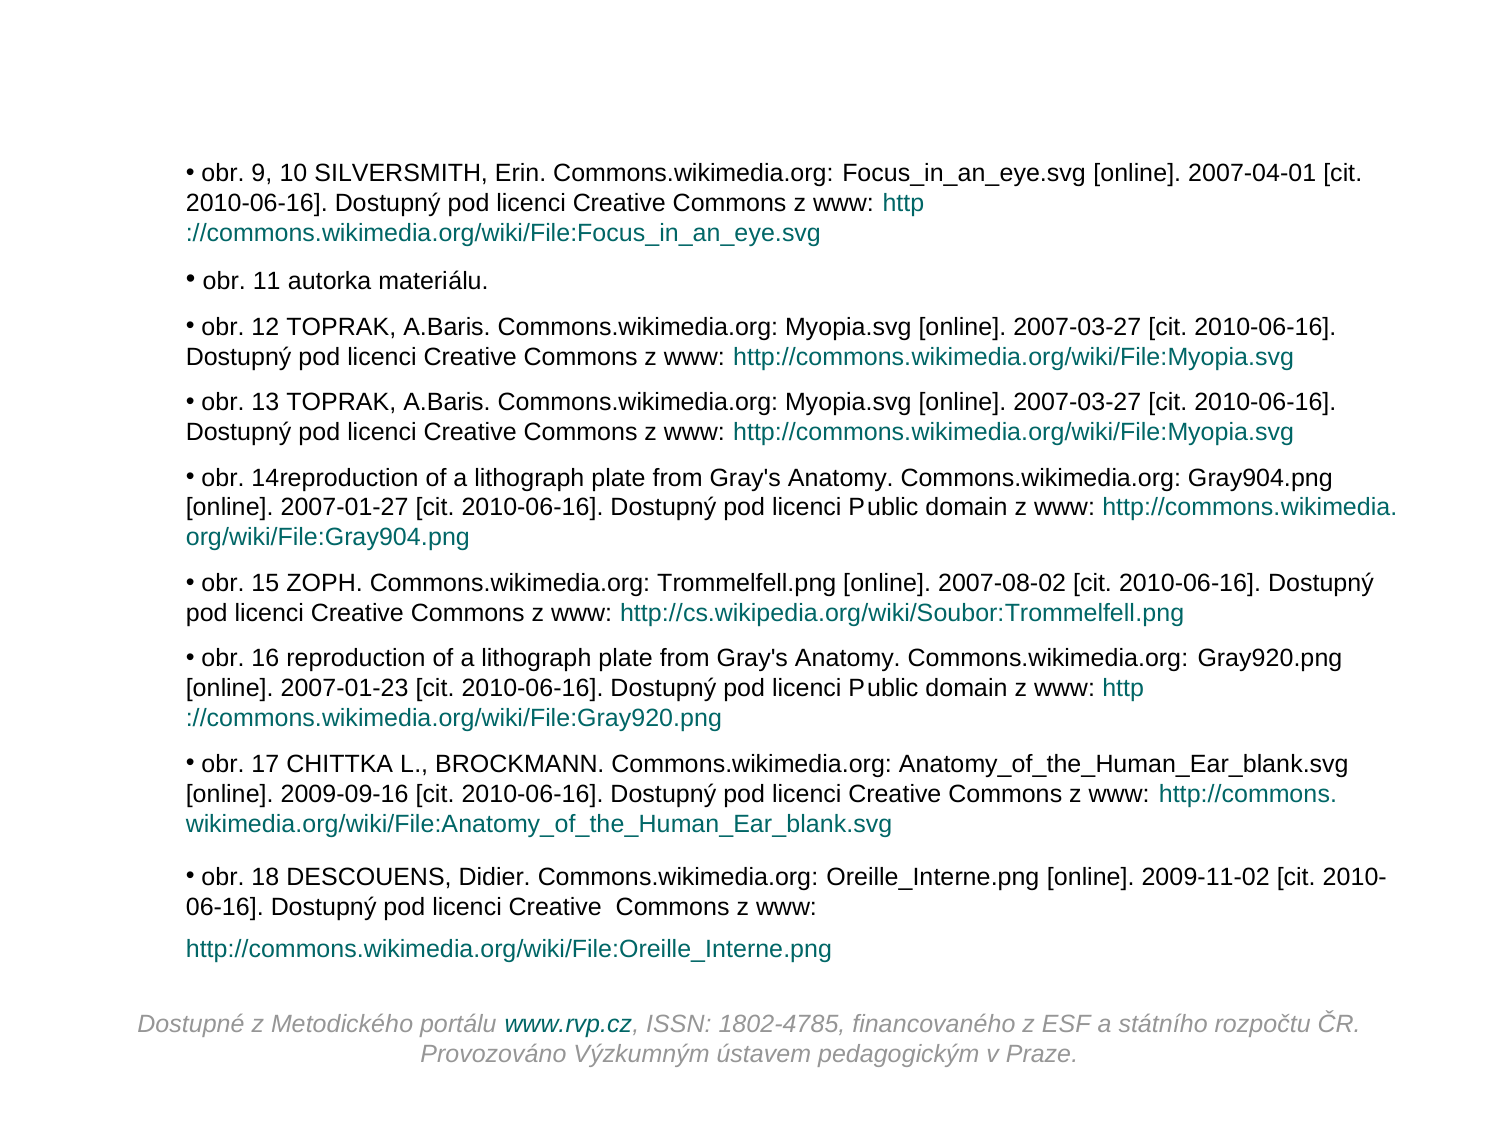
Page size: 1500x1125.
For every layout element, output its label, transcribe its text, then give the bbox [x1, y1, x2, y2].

text_box Dostupné z Metodického portálu www.rvp.cz, ISSN: 1802-4785, financovaného z ESF a státního rozpočtu ČR. Provozováno Výzkumným ústavem pedagogickým v Praze. [100, 999, 1400, 1075]
text_box obr. 9, 10 SILVERSMITH, Erin. Commons.wikimedia.org: Focus_in_an_eye.svg [online]. 2007-04-01 [cit. 2010-06-16]. Dostupný pod licenci Creative Commons z www: http://commons.wikimedia.org/wiki/File:Focus_in_an_eye.svg obr. 11 autorka materiálu. obr. 12 TOPRAK, A.Baris. Commons.wikimedia.org: Myopia.svg [online]. 2007-03-27 [cit. 2010-06-16]. Dostupný pod licenci Creative Commons z www: http://commons.wikimedia.org/wiki/File:Myopia.svg obr. 13 TOPRAK, A.Baris. Commons.wikimedia.org: Myopia.svg [online]. 2007-03-27 [cit. 2010-06-16]. Dostupný pod licenci Creative Commons z www: http://commons.wikimedia.org/wiki/File:Myopia.svg obr. 14reproduction of a lithograph plate from Gray's Anatomy. Commons.wikimedia.org: Gray904.png [online]. 2007-01-27 [cit. 2010-06-16]. Dostupný pod licenci Public domain z www: http://commons.wikimedia.org/wiki/File:Gray904.png obr. 15 ZOPH. Commons.wikimedia.org: Trommelfell.png [online]. 2007-08-02 [cit. 2010-06-16]. Dostupný pod licenci Creative Commons z www: http://cs.wikipedia.org/wiki/Soubor:Trommelfell.png obr. 16 reproduction of a lithograph plate from Gray's Anatomy. Commons.wikimedia.org: Gray920.png [online]. 2007-01-23 [cit. 2010-06-16]. Dostupný pod licenci Public domain z www: http://commons.wikimedia.org/wiki/File:Gray920.png obr. 17 CHITTKA L., BROCKMANN. Commons.wikimedia.org: Anatomy_of_the_Human_Ear_blank.svg [online]. 2009-09-16 [cit. 2010-06-16]. Dostupný pod licenci Creative Commons z www: http://commons.wikimedia.org/wiki/File:Anatomy_of_the_Human_Ear_blank.svg obr. 18 DESCOUENS, Didier. Commons.wikimedia.org: Oreille_Interne.png [online]. 2009-11-02 [cit. 2010-06-16]. Dostupný pod licenci Creative Commons z www: http://commons.wikimedia.org/wiki/File:Oreille_Interne.png [171, 148, 1435, 974]
